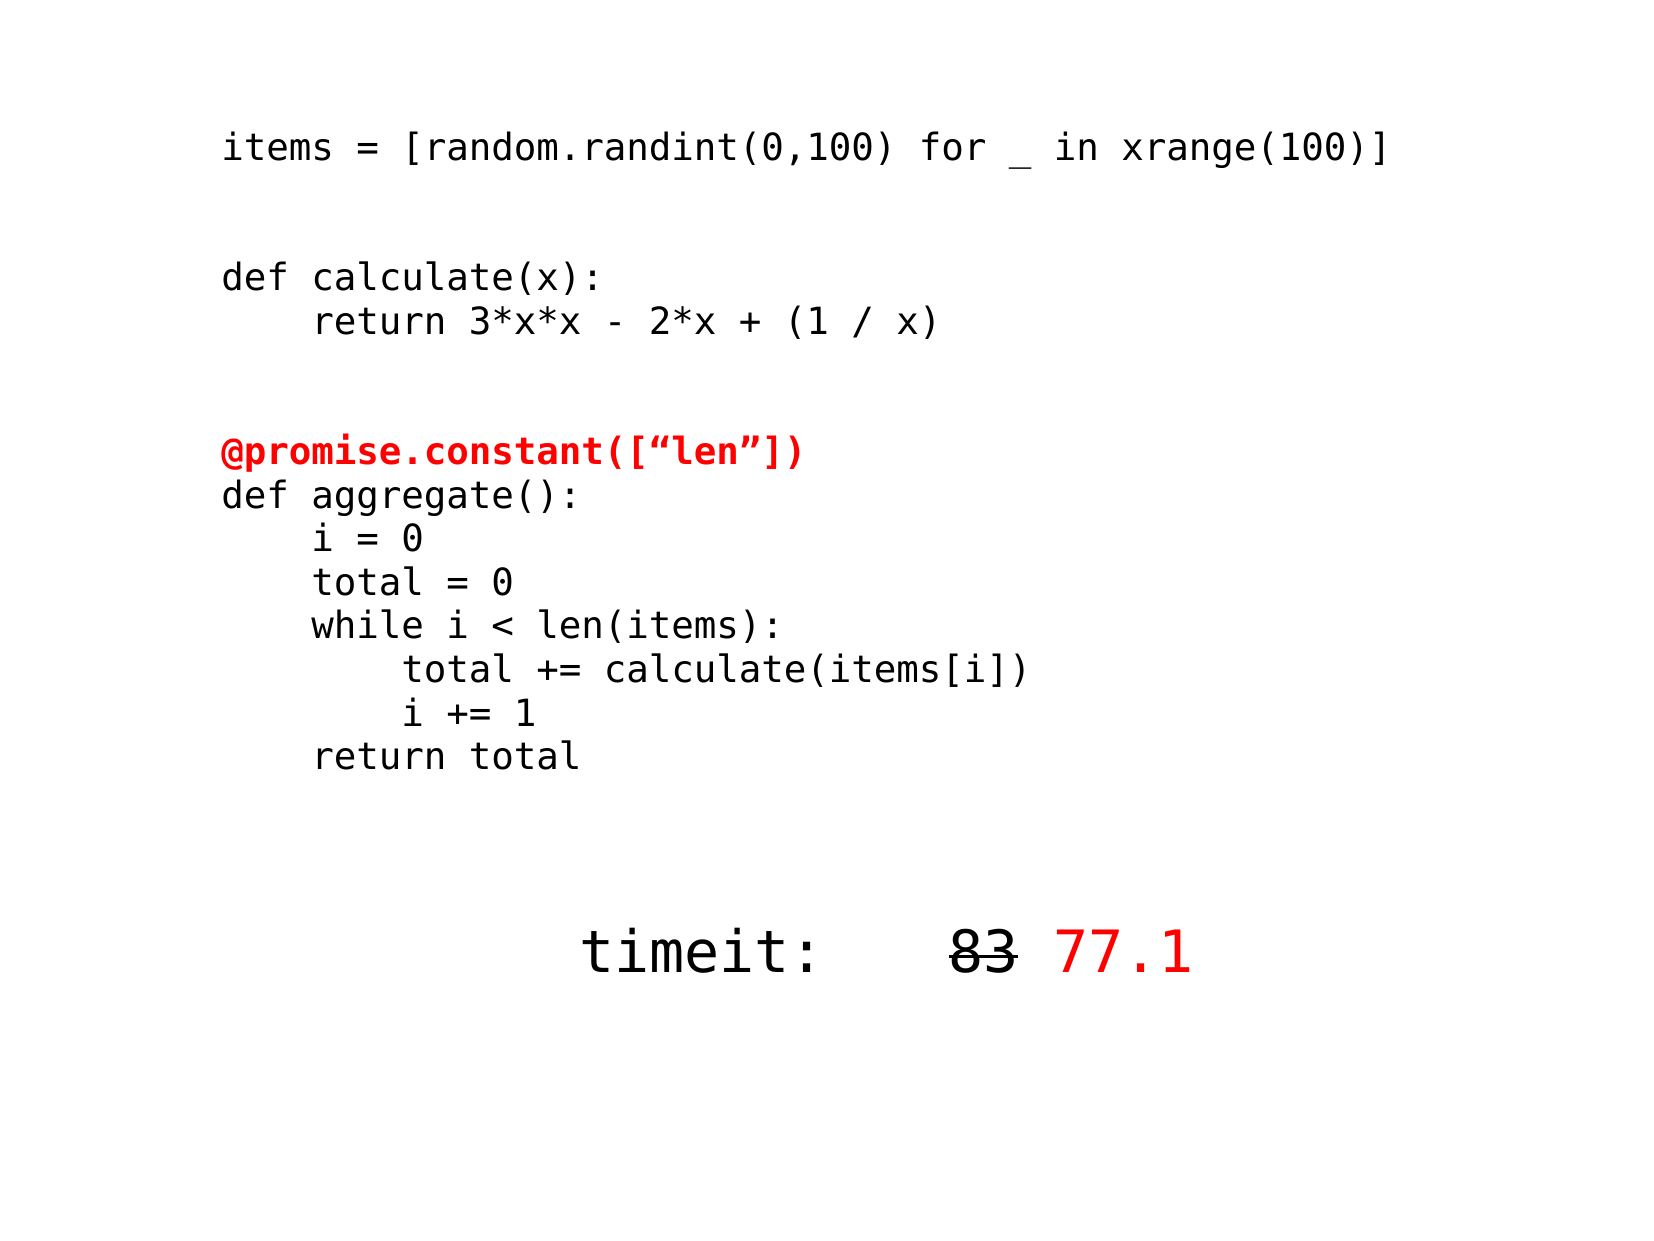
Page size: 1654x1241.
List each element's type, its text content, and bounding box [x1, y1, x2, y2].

text_box timeit: 83 77.1 [564, 911, 1209, 995]
text_box items = [random.randint(0,100) for _ in xrange(100)] def calculate(x): return 3*x*x - 2*x + (1 / x) @promise.constant([“len”]) def aggregate(): i = 0 total = 0 while i < len(items): total += calculate(items[i]) i += 1 return total [206, 118, 1477, 830]
